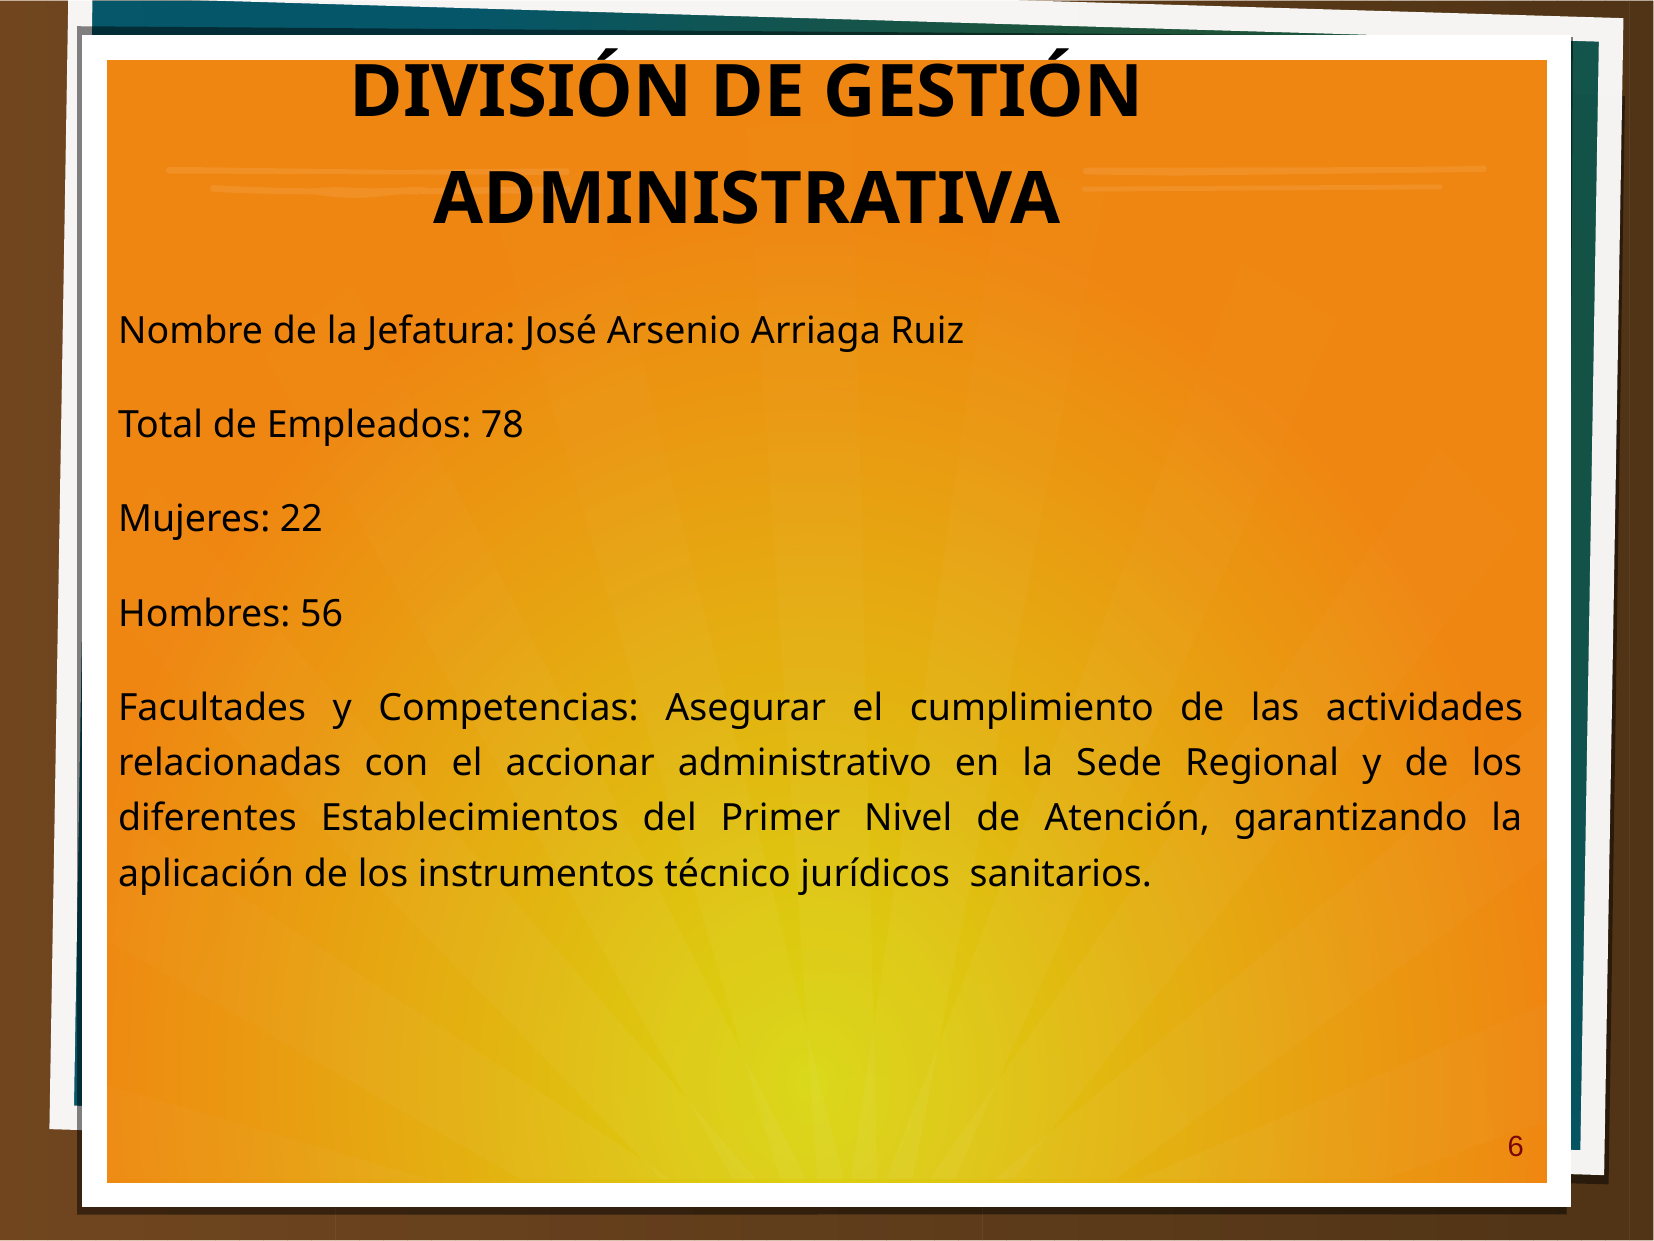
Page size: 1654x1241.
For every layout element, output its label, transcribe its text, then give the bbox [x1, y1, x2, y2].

text_box Nombre de la Jefatura: José Arsenio Arriaga Ruiz Total de Empleados: 78 Mujeres: 22 Hombres: 56 Facultades y Competencias: Asegurar el cumplimiento de las actividades relacionadas con el accionar administrativo en la Sede Regional y de los diferentes Establecimientos del Primer Nivel de Atención, garantizando la aplicación de los instrumentos técnico jurídicos sanitarios. [118, 299, 1524, 1019]
title DIVISIÓN DE GESTIÓN ADMINISTRATIVA [82, 30, 1412, 246]
